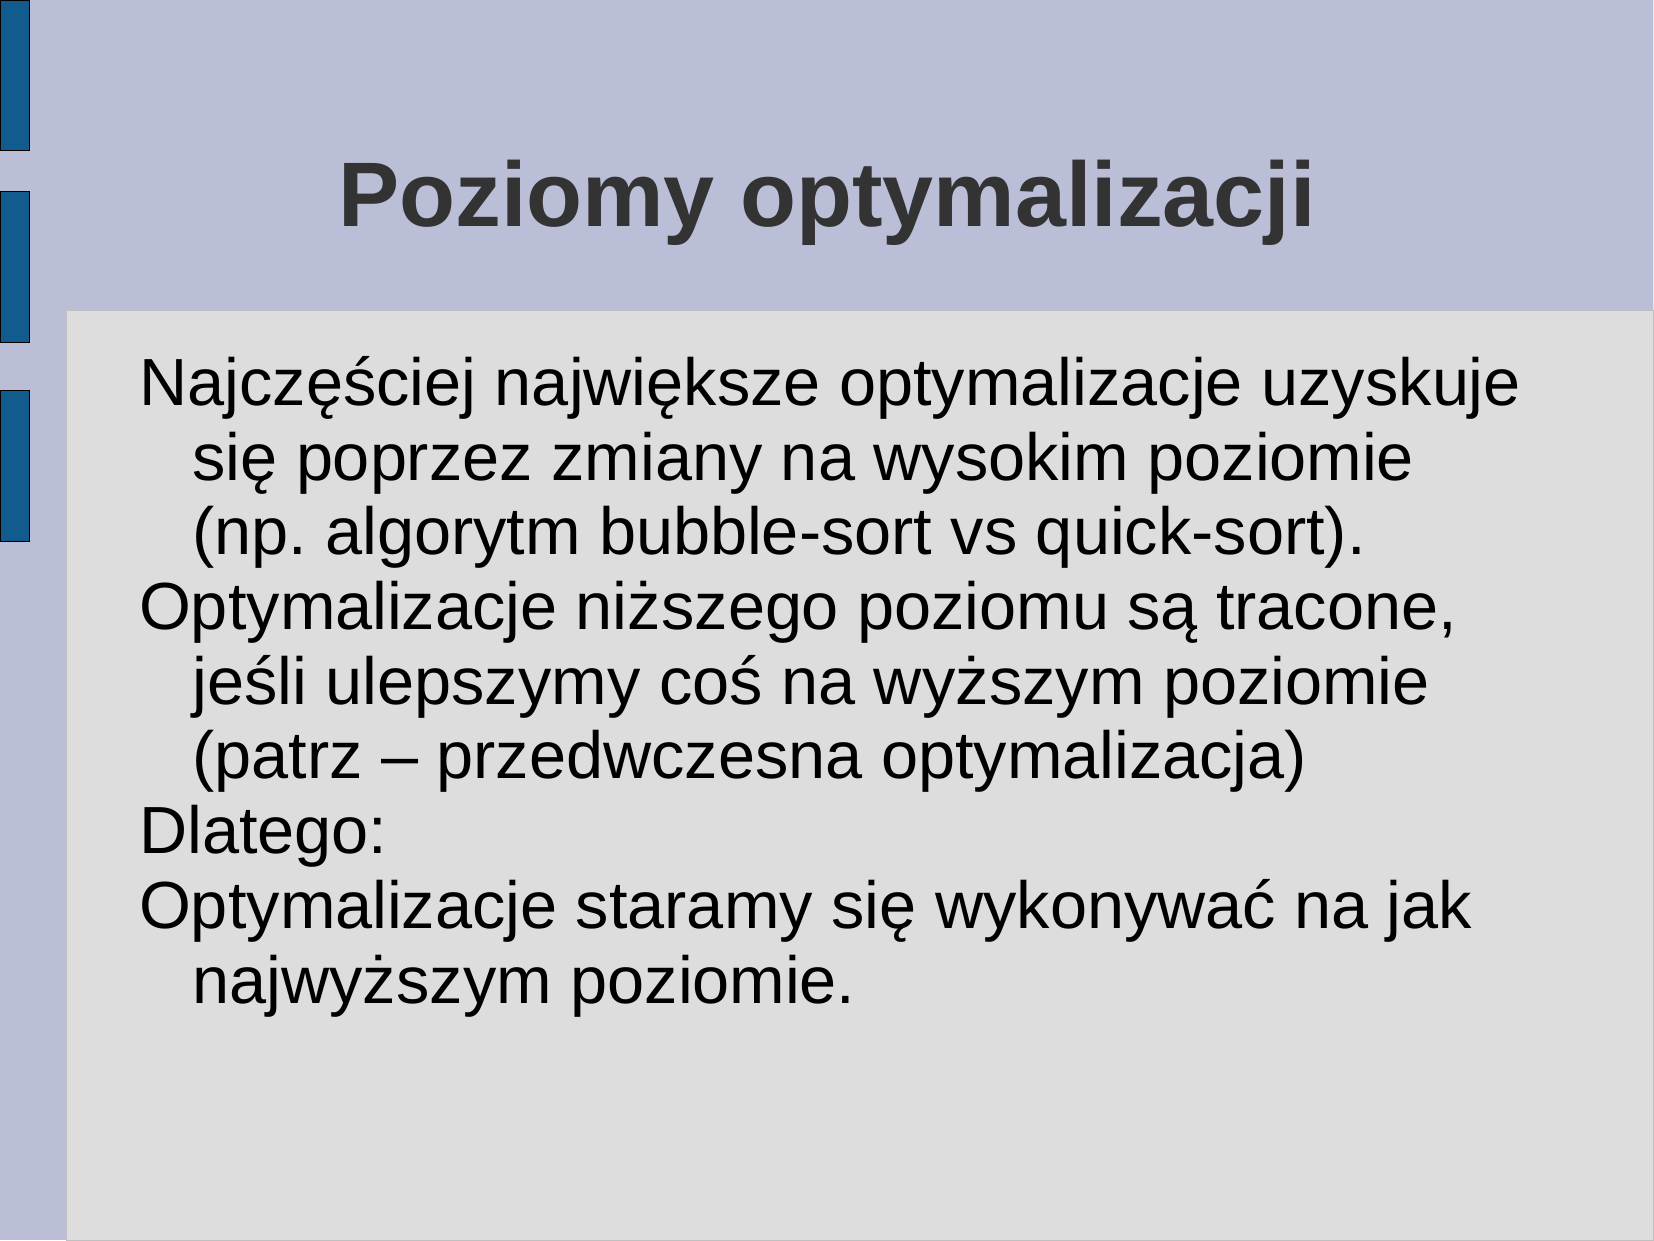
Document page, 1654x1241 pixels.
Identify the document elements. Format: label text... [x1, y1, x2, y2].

list Najczęściej największe optymalizacje uzyskuje się poprzez zmiany na wysokim poziomie (np. algorytm bubble-sort vs quick-sort). Optymalizacje niższego poziomu są tracone, jeśli ulepszymy coś na wyższym poziomie (patrz – przedwczesna optymalizacja) Dlatego: Optymalizacje staramy się wykonywać na jak najwyższym poziomie. [121, 344, 1534, 1127]
title Poziomy optymalizacji [121, 91, 1534, 299]
